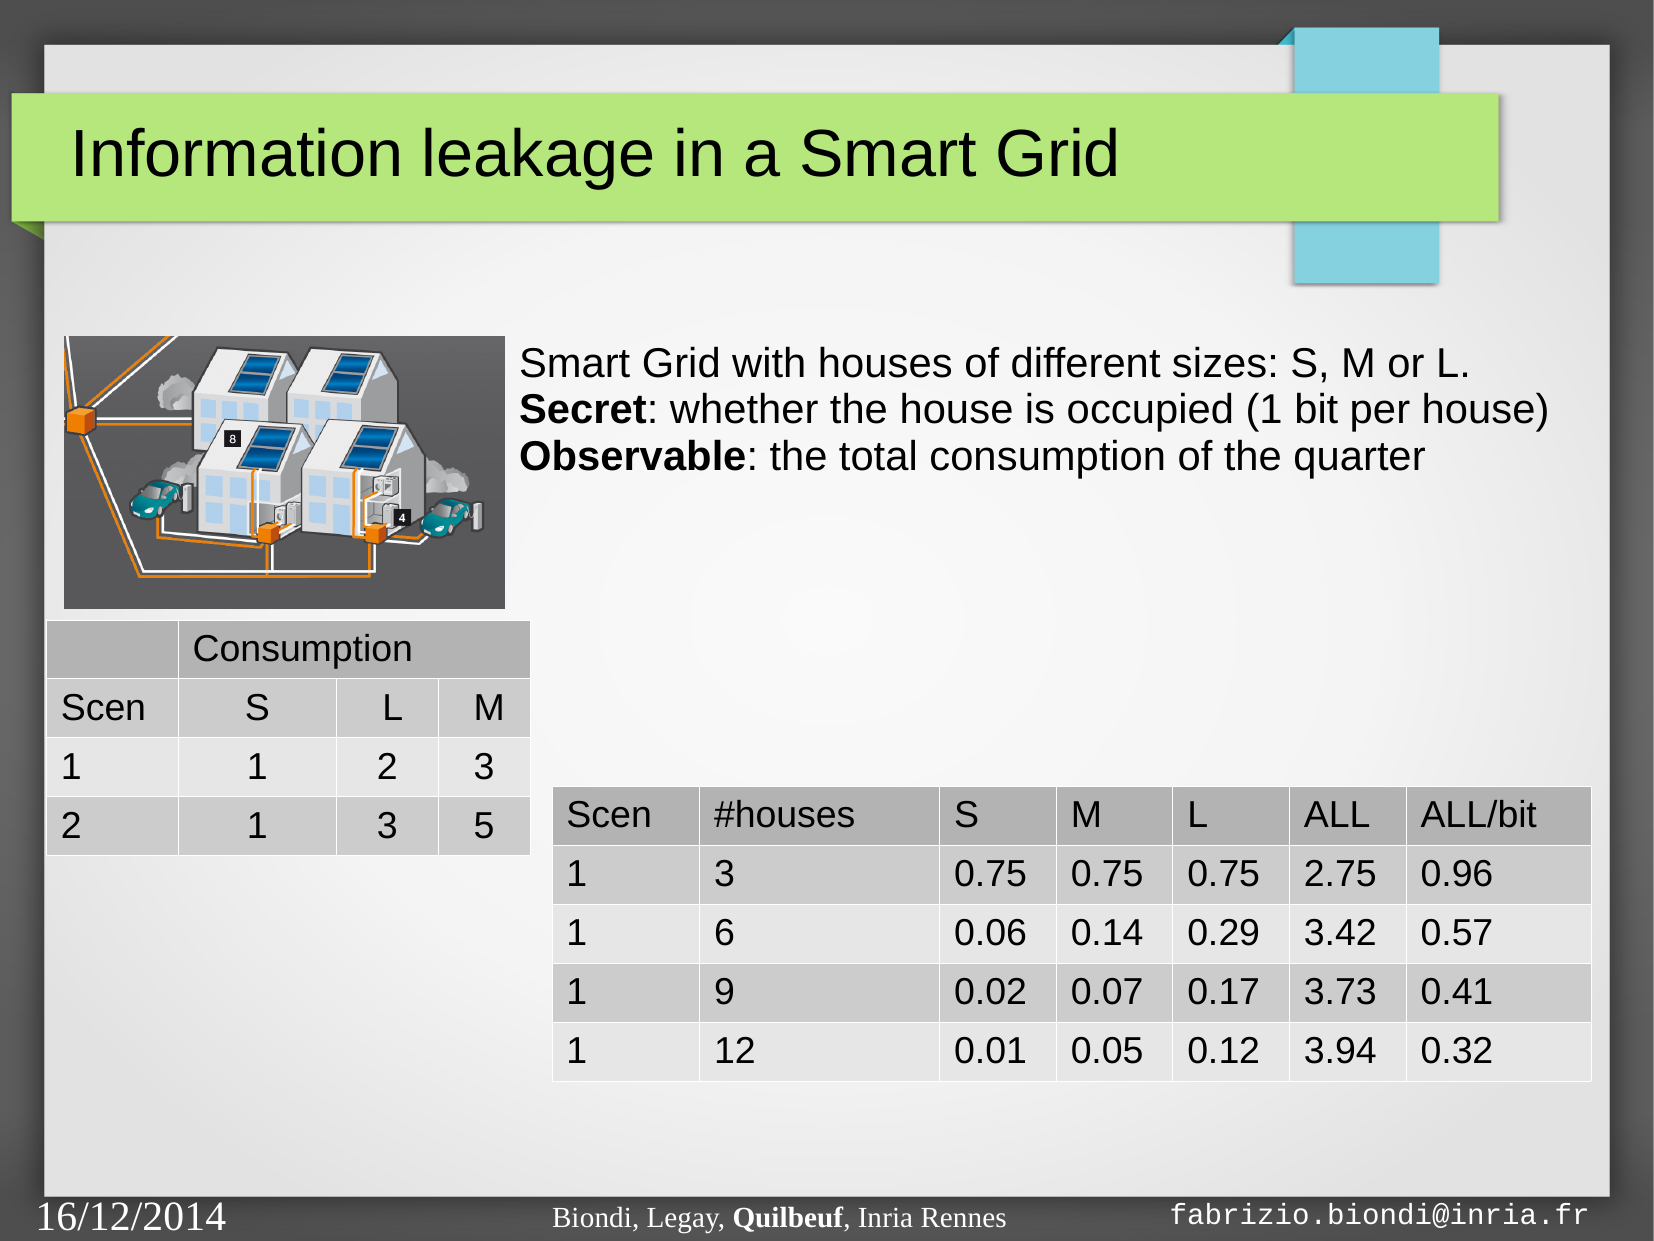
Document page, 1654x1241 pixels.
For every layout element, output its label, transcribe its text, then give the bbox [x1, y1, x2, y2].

table_cell 5 [439, 797, 530, 855]
table_cell 6 [700, 905, 939, 963]
table_header Scen [553, 787, 699, 845]
table_cell 1 [553, 846, 699, 904]
table_cell 0.57 [1407, 905, 1591, 963]
table_header ALL [1290, 787, 1406, 845]
table_cell 1 [553, 964, 699, 1022]
table_cell 2.75 [1290, 846, 1406, 904]
table_header M [1057, 787, 1172, 845]
table_cell 0.12 [1173, 1023, 1289, 1081]
table_cell 0.96 [1407, 846, 1591, 904]
table_header [47, 621, 178, 678]
table_cell 0.01 [940, 1023, 1056, 1081]
table_cell 0.06 [940, 905, 1056, 963]
table_cell 1 [179, 797, 336, 855]
table_header S [940, 787, 1056, 845]
table_cell 0.32 [1407, 1023, 1591, 1081]
table_cell 0.75 [1057, 846, 1172, 904]
table_cell 1 [553, 905, 699, 963]
table_cell 2 [47, 797, 178, 855]
table_header ALL/bit [1407, 787, 1591, 845]
table_header Consumption [179, 621, 530, 678]
table_header L [1173, 787, 1289, 845]
table_cell 0.29 [1173, 905, 1289, 963]
table_cell Scen [47, 679, 178, 737]
table_header #houses [700, 787, 939, 845]
table_cell 0.75 [940, 846, 1056, 904]
table_cell L [337, 679, 438, 737]
table_cell 12 [700, 1023, 939, 1081]
table_cell 0.75 [1173, 846, 1289, 904]
table_cell 1 [179, 738, 336, 796]
table_cell 0.07 [1057, 964, 1172, 1022]
text_box Smart Grid with houses of different sizes: S, M or L. Secret: whether the house is occupied (1 bit per house) Observable: the total consumption of the quarter [504, 332, 1619, 638]
table_cell S [179, 679, 336, 737]
table_cell 2 [337, 738, 438, 796]
table_cell 3 [700, 846, 939, 904]
table_cell M [439, 679, 530, 737]
table_cell 0.14 [1057, 905, 1172, 963]
picture [0, 0, 1654, 1241]
table_cell 1 [553, 1023, 699, 1081]
table_cell 0.17 [1173, 964, 1289, 1022]
table_cell 0.02 [940, 964, 1056, 1022]
title Information leakage in a Smart Grid [70, 94, 1583, 213]
table_cell 3.94 [1290, 1023, 1406, 1081]
table_cell 3.42 [1290, 905, 1406, 963]
table_cell 3 [337, 797, 438, 855]
table_cell 3.73 [1290, 964, 1406, 1022]
table_cell 9 [700, 964, 939, 1022]
table_cell 1 [47, 738, 178, 796]
table_cell 0.41 [1407, 964, 1591, 1022]
table_cell 3 [439, 738, 530, 796]
table_cell 0.05 [1057, 1023, 1172, 1081]
